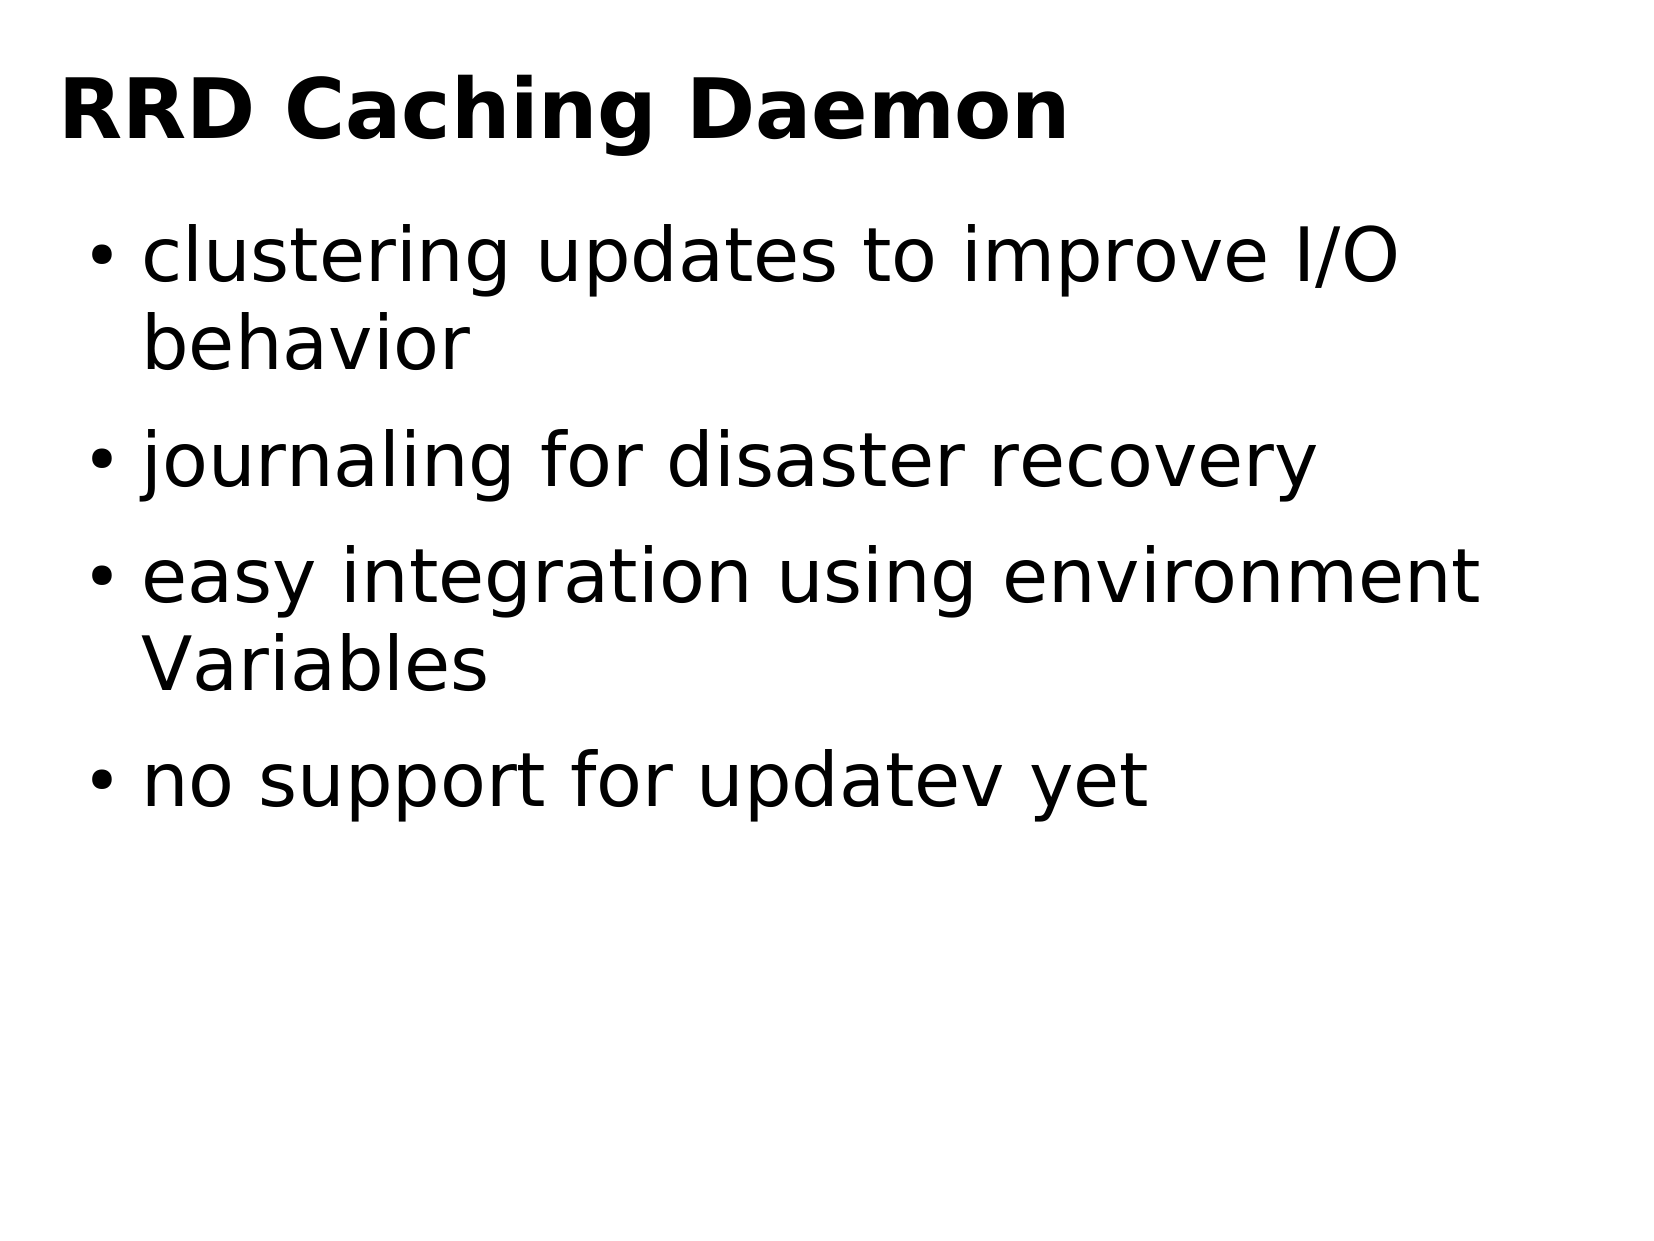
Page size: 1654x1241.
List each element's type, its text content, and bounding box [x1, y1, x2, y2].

title RRD Caching Daemon [59, 35, 1607, 185]
list clustering updates to improve I/O behavior journaling for disaster recovery easy integration using environment Variables no support for updatev yet [70, 212, 1591, 1016]
